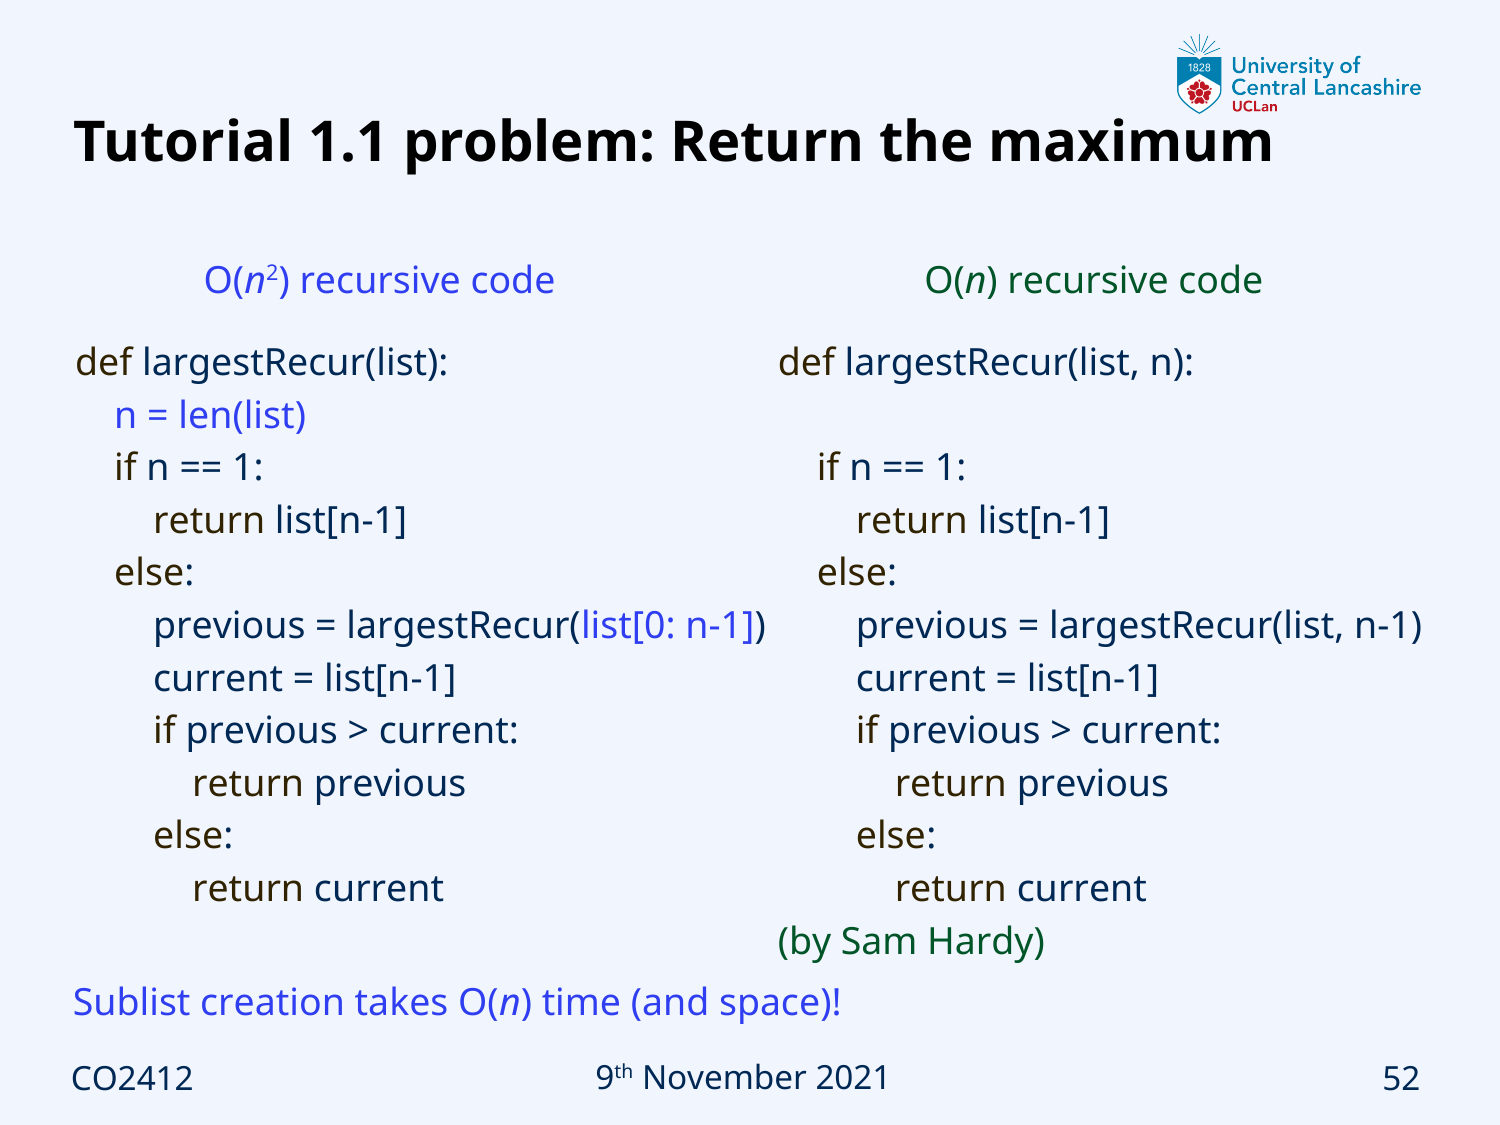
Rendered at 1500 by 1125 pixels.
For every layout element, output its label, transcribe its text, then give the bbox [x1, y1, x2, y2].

text_box def largestRecur(list): n = len(list) if n == 1: return list[n-1] else: previous = largestRecur(list[0: n-1]) current = list[n-1] if previous > current: return previous else: return current [60, 322, 789, 917]
text_box O(n2) recursive code [189, 248, 591, 309]
title Tutorial 1.1 problem: Return the maximum [58, 93, 1475, 186]
picture [1177, 34, 1421, 93]
text_box def largestRecur(list, n): if n == 1: return list[n-1] else: previous = largestRecur(list, n-1) current = list[n-1] if previous > current: return previous else: return current (by Sam Hardy) [763, 322, 1442, 970]
text_box Sublist creation takes O(n) time (and space)! [58, 970, 877, 1031]
text_box O(n) recursive code [909, 248, 1289, 314]
